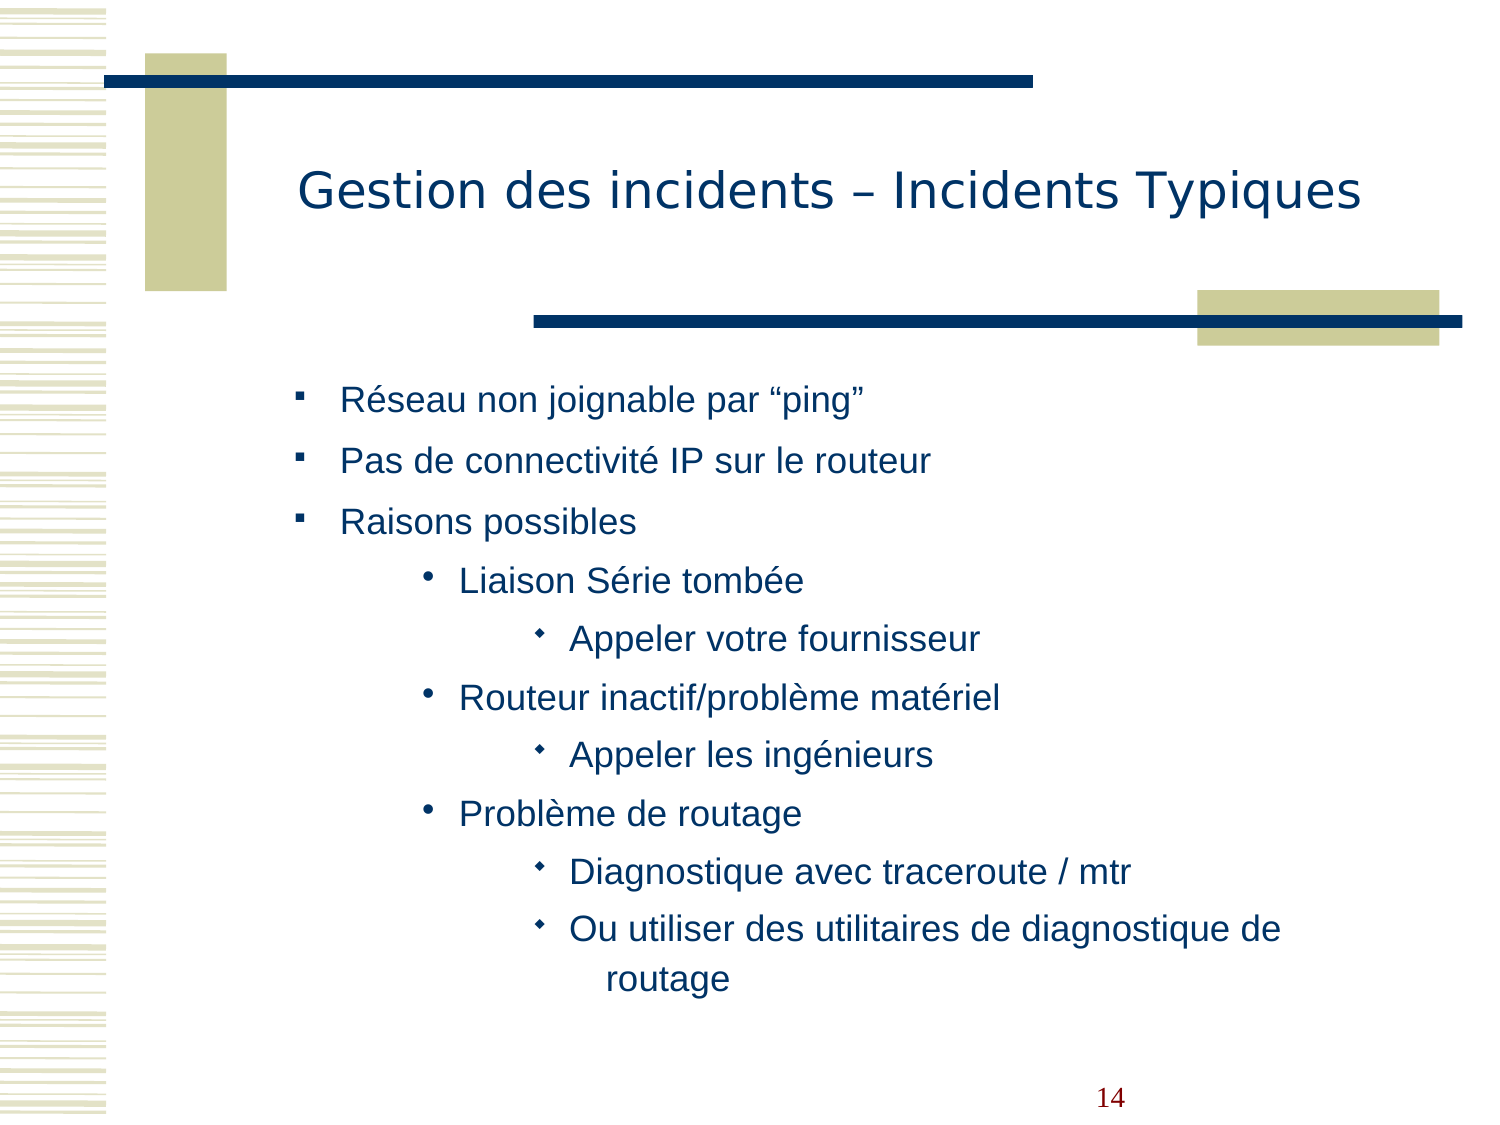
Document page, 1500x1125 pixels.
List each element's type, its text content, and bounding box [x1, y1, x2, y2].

list Réseau non joignable par “ping” Pas de connectivité IP sur le routeur Raisons possibles Liaison Série tombée Appeler votre fournisseur Routeur inactif/problème matériel Appeler les ingénieurs Problème de routage Diagnostique avec traceroute / mtr Ou utiliser des utilitaires de diagnostique de routage [132, 363, 1314, 1013]
title Gestion des incidents – Incidents Typiques [225, 91, 1436, 296]
